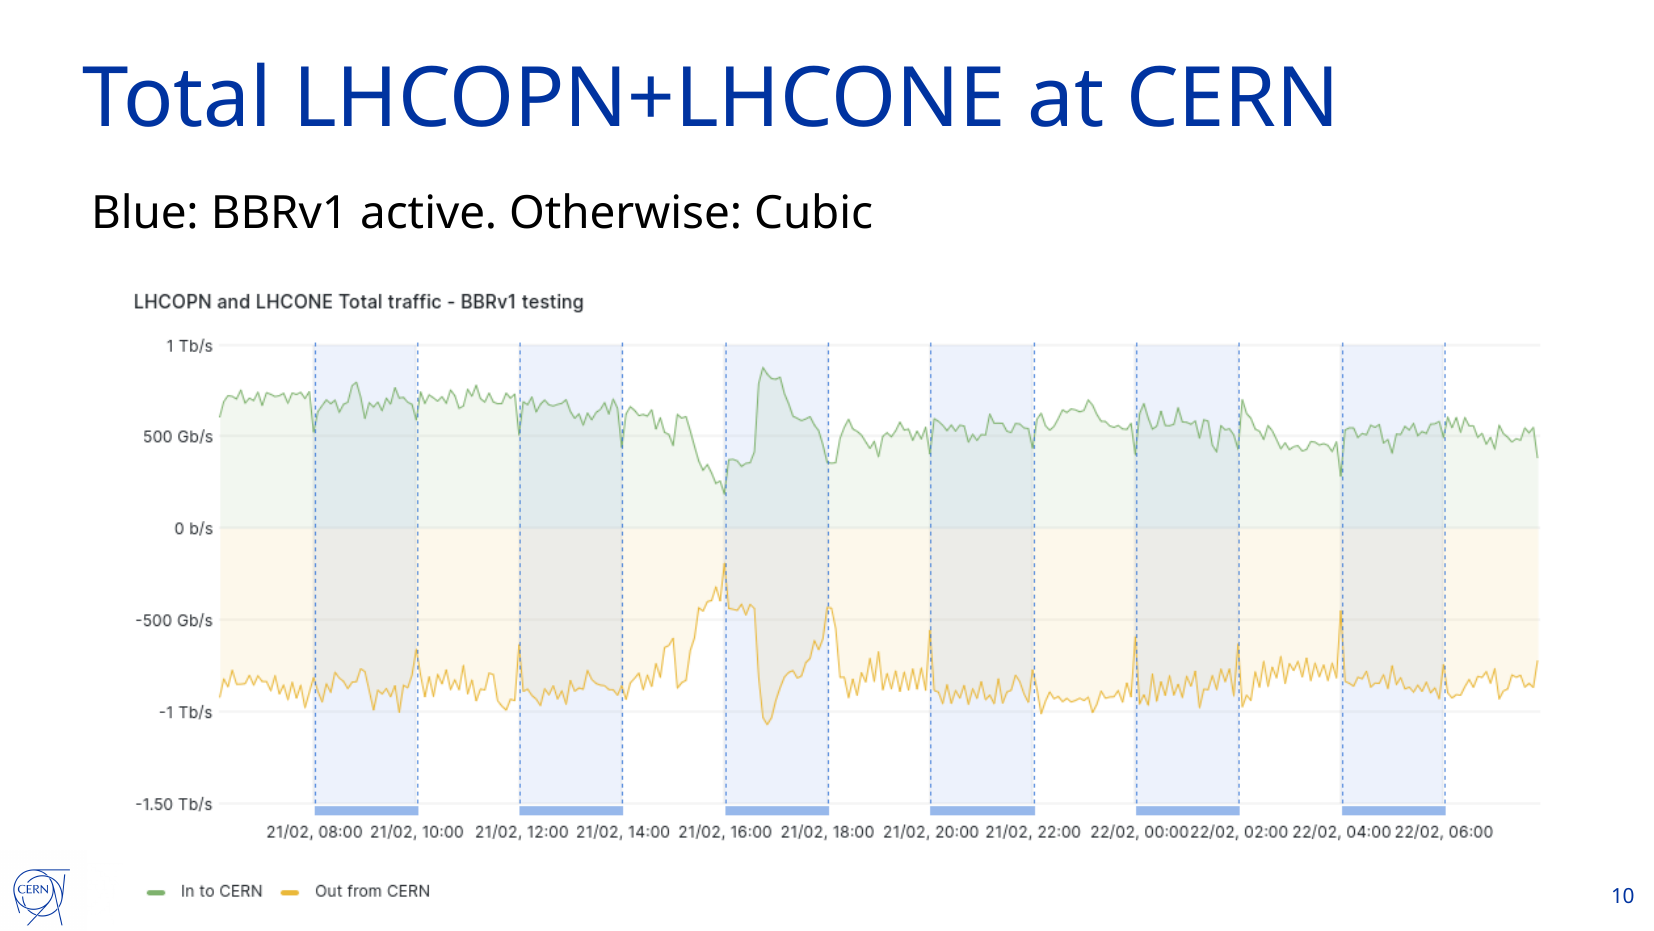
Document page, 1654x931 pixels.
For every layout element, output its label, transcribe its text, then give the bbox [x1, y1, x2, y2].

picture [126, 281, 1560, 910]
title Total LHCOPN+LHCONE at CERN [82, 37, 1571, 247]
text_box Blue: BBRv1 active. Otherwise: Cubic [76, 172, 1601, 931]
picture [0, 850, 76, 931]
